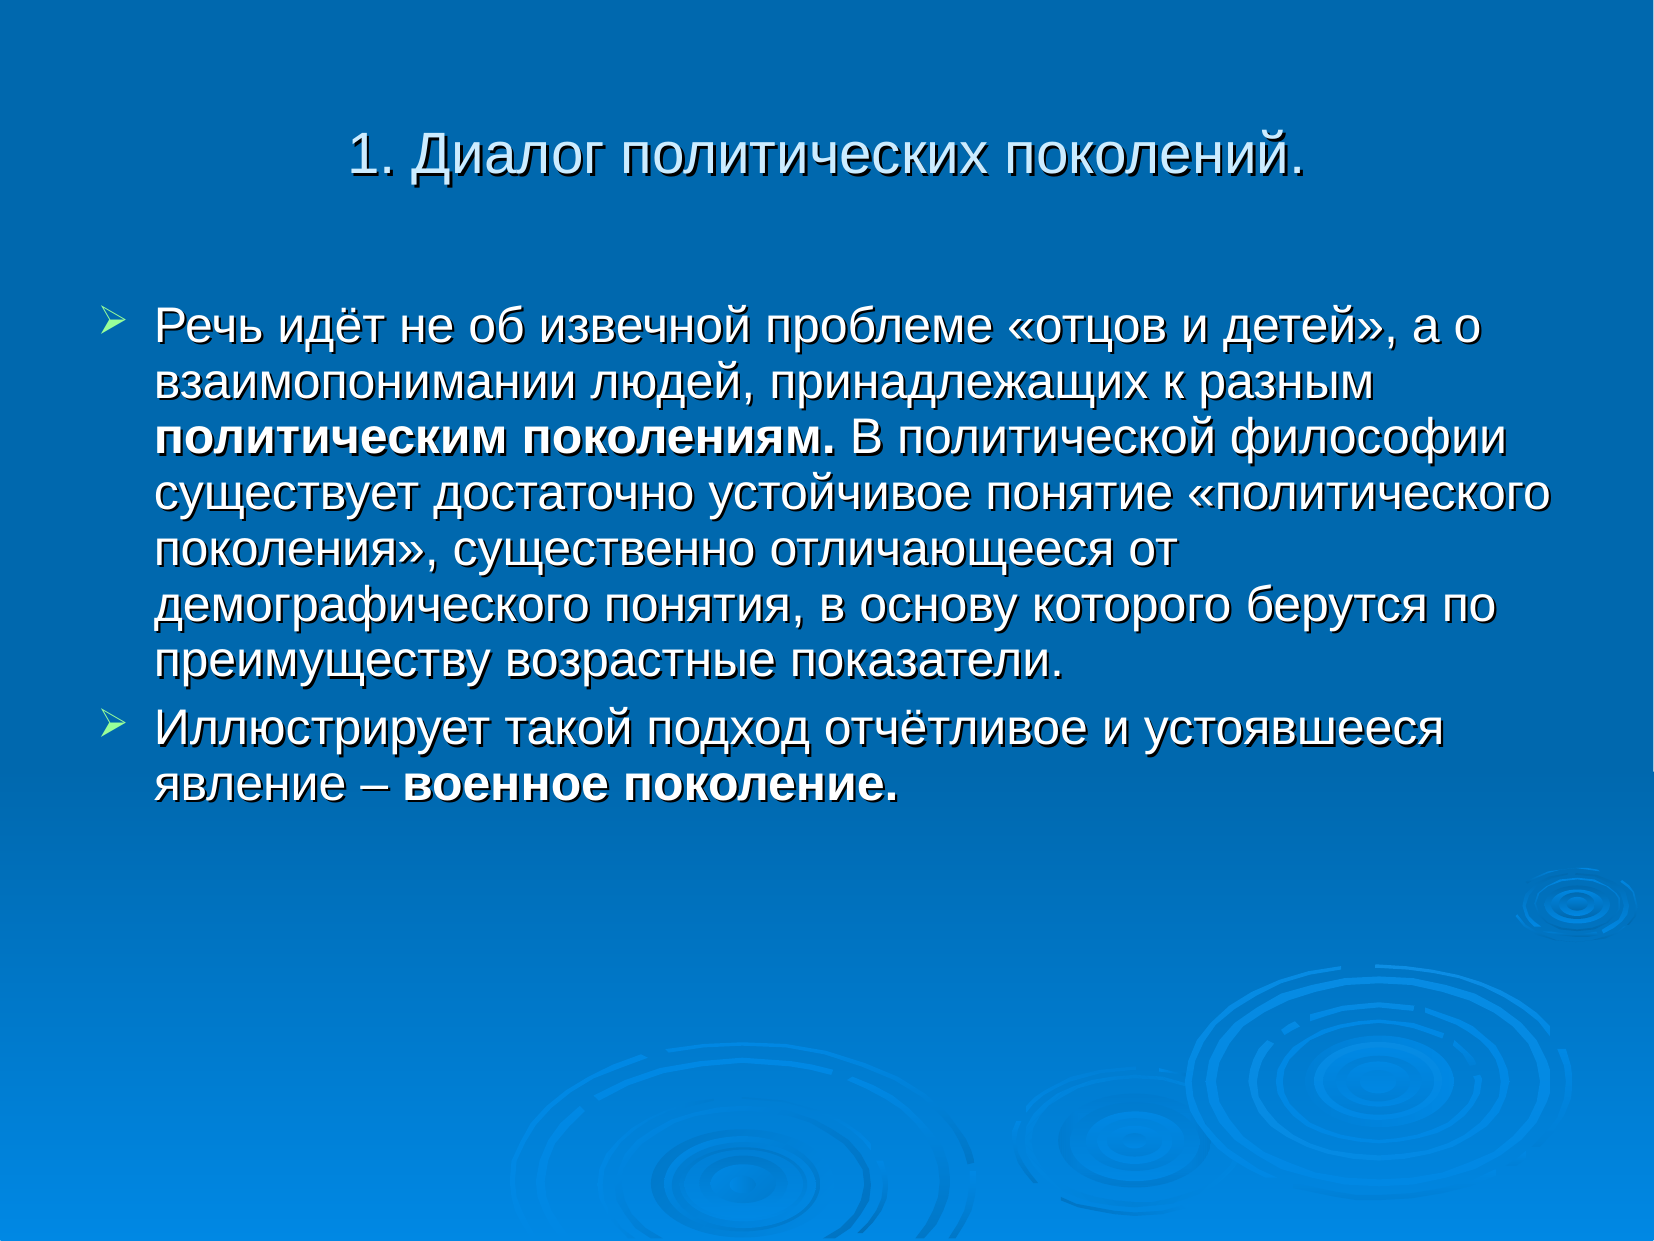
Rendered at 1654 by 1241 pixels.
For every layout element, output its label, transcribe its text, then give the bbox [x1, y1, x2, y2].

title 1. Диалог политических поколений. [82, 50, 1571, 257]
list Речь идёт не об извечной проблеме «отцов и детей», а о взаимопонимании людей, принадлежащих к разным политическим поколениям. В политической философии существует достаточно устойчивое понятие «политического поколения», существенно отличающееся от демографического понятия, в основу которого берутся по преимуществу возрастные показатели. Иллюстрирует такой подход отчётливое и устоявшееся явление – военное поколение. [82, 289, 1571, 1108]
